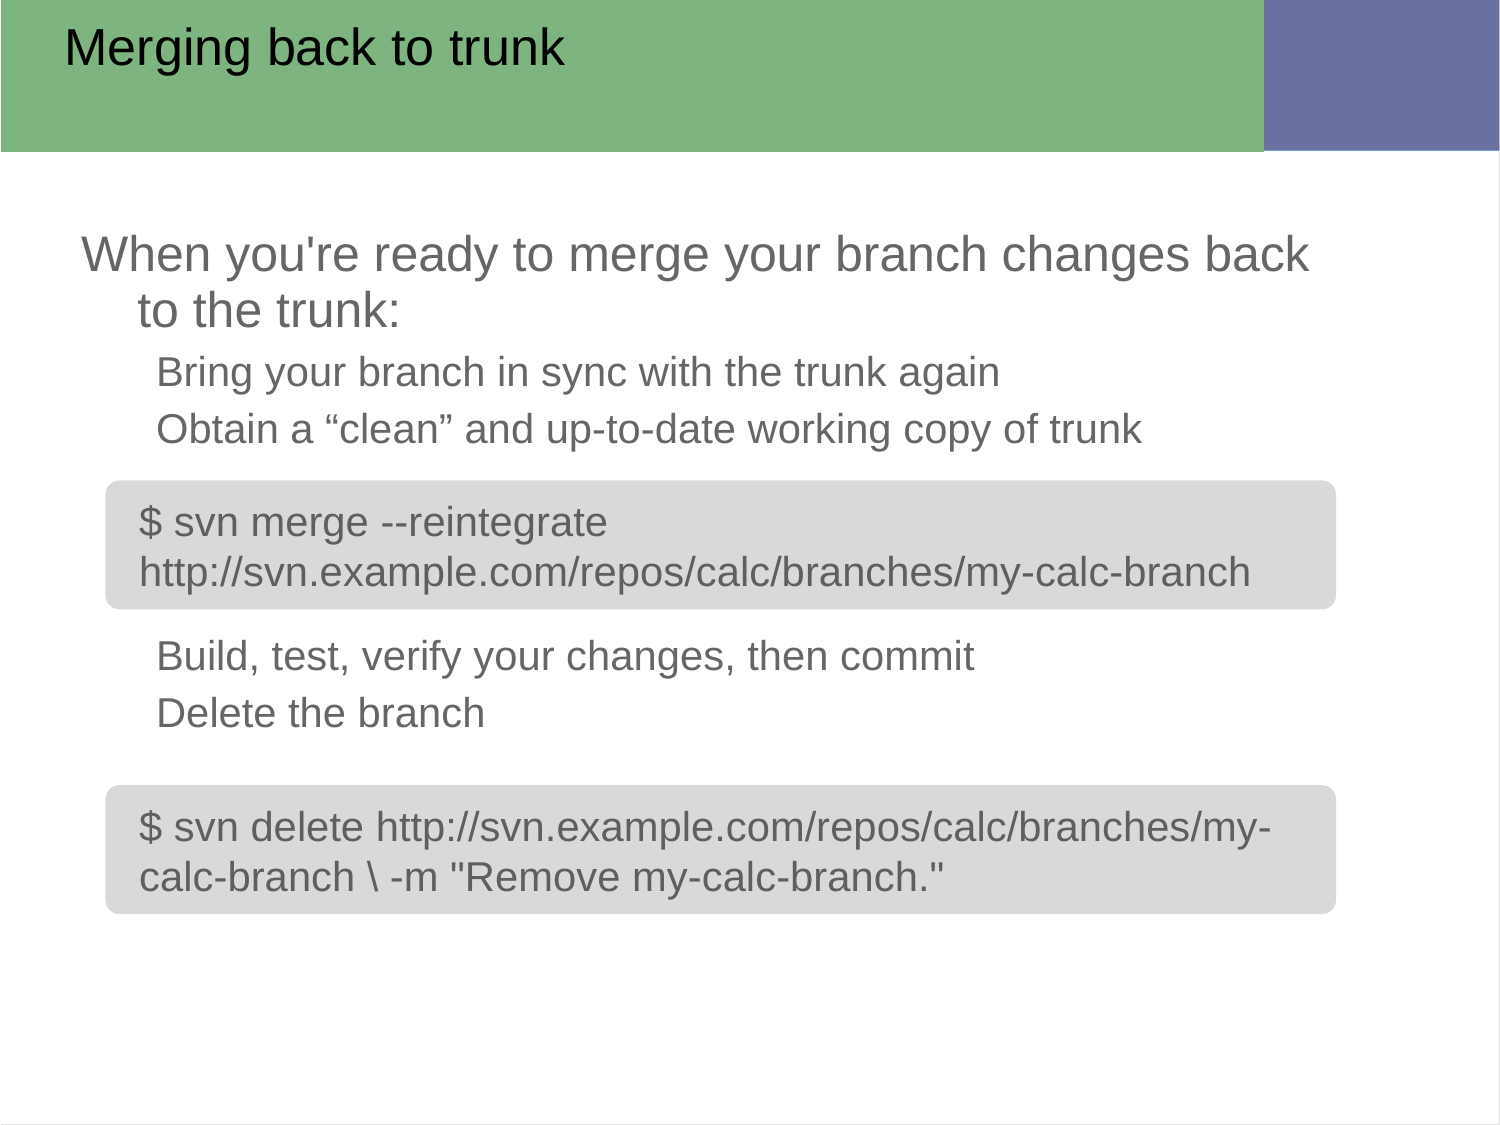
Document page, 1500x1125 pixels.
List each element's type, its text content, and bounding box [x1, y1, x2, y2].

text_box $ svn merge --reintegrate http://svn.example.com/repos/calc/branches/my-calc-branch [105, 480, 1337, 610]
title Merging back to trunk [49, 16, 1253, 90]
list When you're ready to merge your branch changes back to the trunk: Bring your branch in sync with the trunk again Obtain a “clean” and up-to-date working copy of trunk Build, test, verify your changes, then commit Delete the branch [66, 219, 1342, 945]
text_box $ svn delete http://svn.example.com/repos/calc/branches/my-calc-branch \ -m "Remove my-calc-branch." [105, 785, 1337, 915]
picture [0, 0, 1500, 1125]
